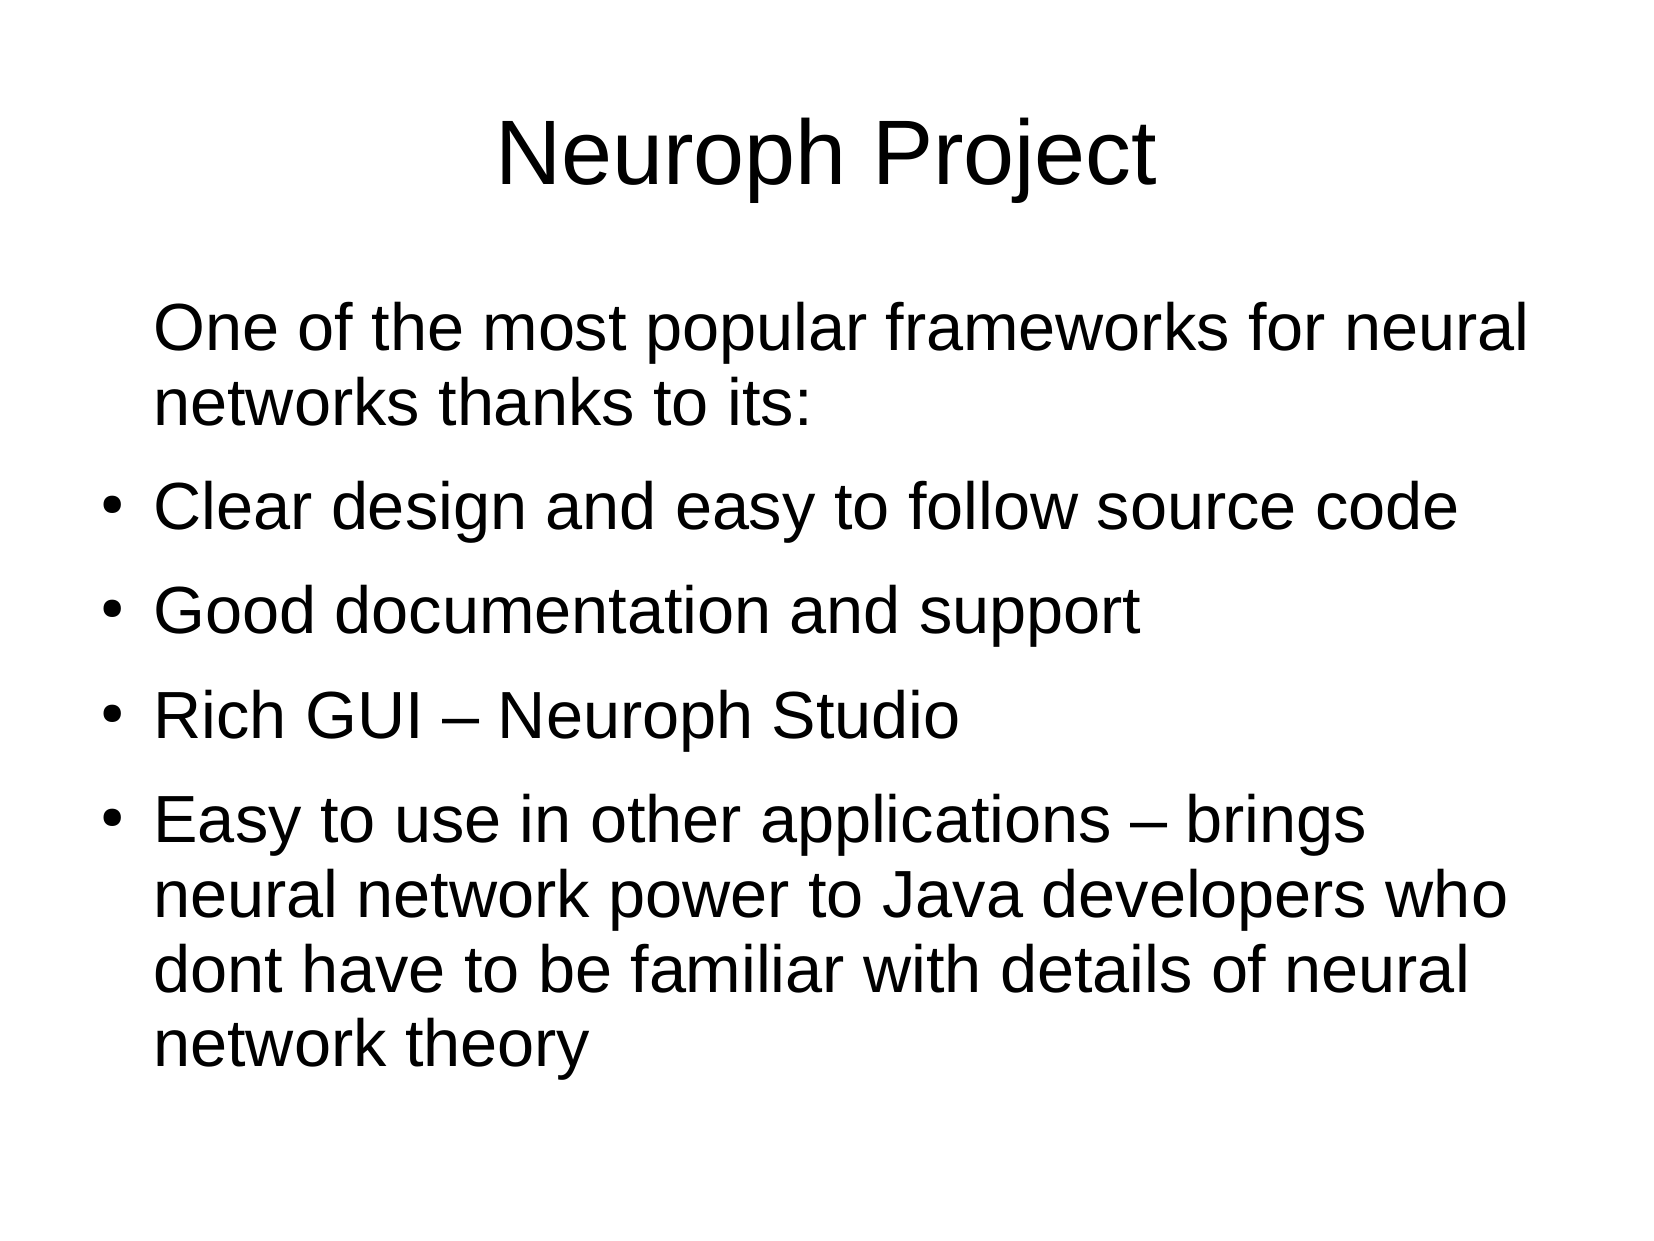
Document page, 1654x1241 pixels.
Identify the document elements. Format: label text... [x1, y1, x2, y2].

list One of the most popular frameworks for neural networks thanks to its: Clear design and easy to follow source code Good documentation and support Rich GUI – Neuroph Studio Easy to use in other applications – brings neural network power to Java developers who dont have to be familiar with details of neural network theory [82, 290, 1571, 1109]
title Neuroph Project [82, 49, 1571, 257]
